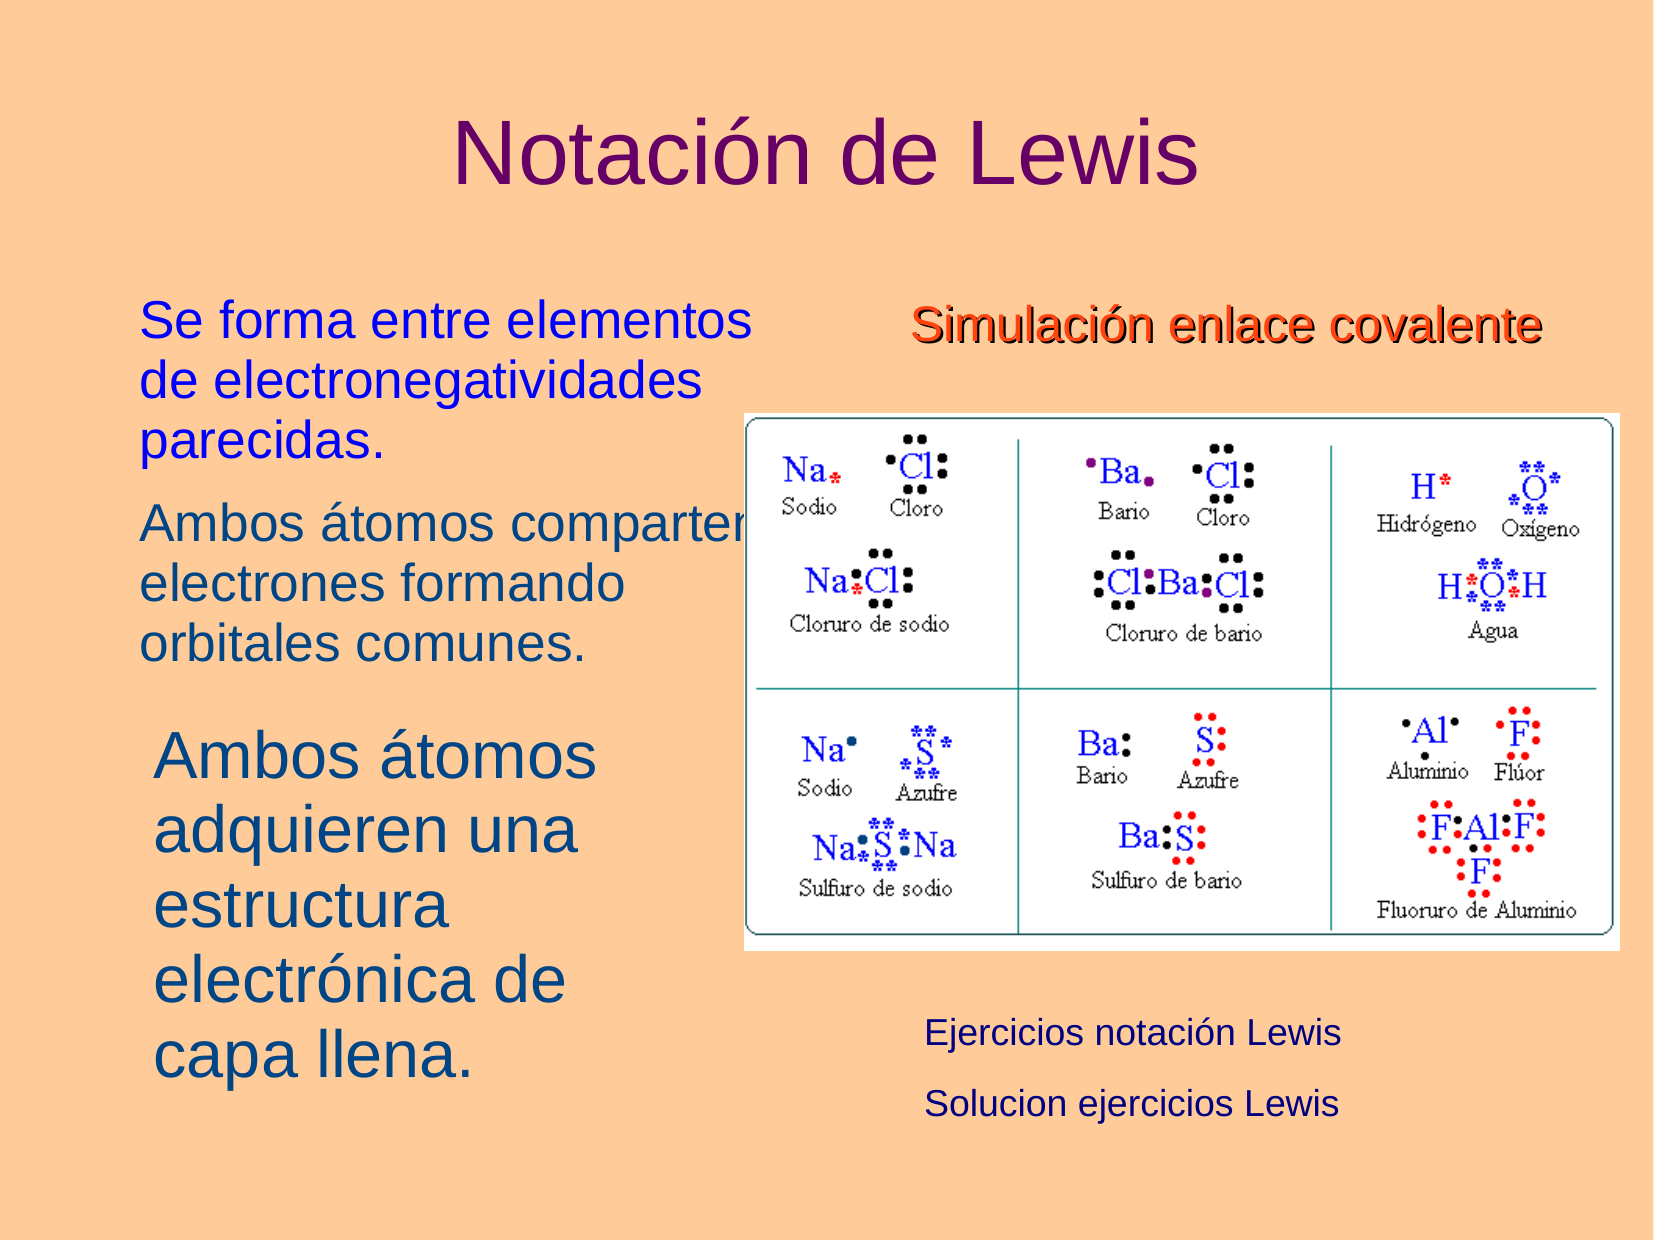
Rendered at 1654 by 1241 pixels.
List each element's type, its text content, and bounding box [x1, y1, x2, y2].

title Notación de Lewis [82, 49, 1571, 257]
list Se forma entre elementos de electronegatividades parecidas. Ambos átomos comparten electrones formando orbitales comunes. [82, 290, 809, 681]
picture [744, 413, 1620, 951]
list Ambos átomos adquieren una estructura electrónica de capa llena. [82, 717, 709, 1109]
text_box Ejercicios notación Lewis [909, 1003, 1430, 1075]
list Simulación enlace covalente [839, 296, 1566, 413]
text_box Solucion ejercicios Lewis [909, 1074, 1427, 1146]
